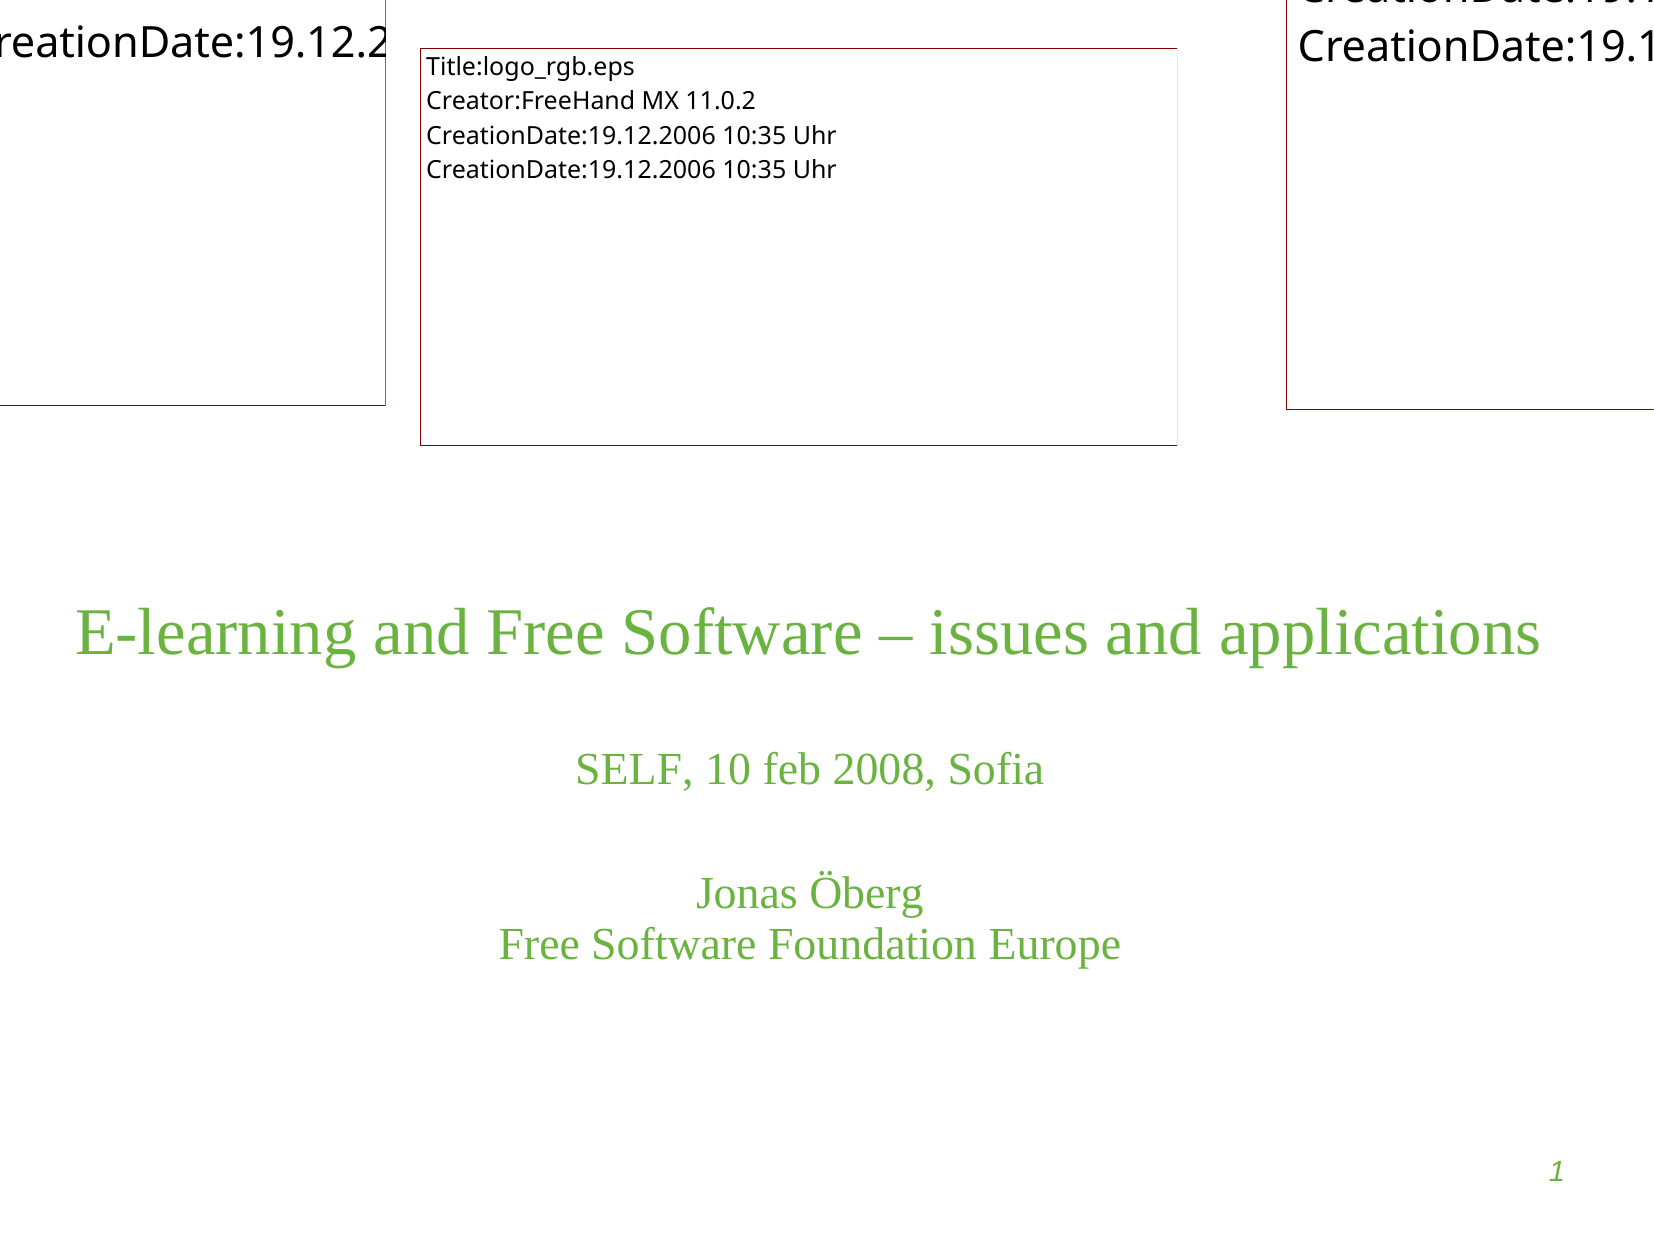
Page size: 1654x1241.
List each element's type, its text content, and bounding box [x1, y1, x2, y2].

title [409, 39, 1292, 247]
subtitle E-learning and Free Software – issues and applications SELF, 10 feb 2008, Sofia Jonas Öberg Free Software Foundation Europe [59, 413, 1561, 1152]
picture [418, 46, 1178, 446]
